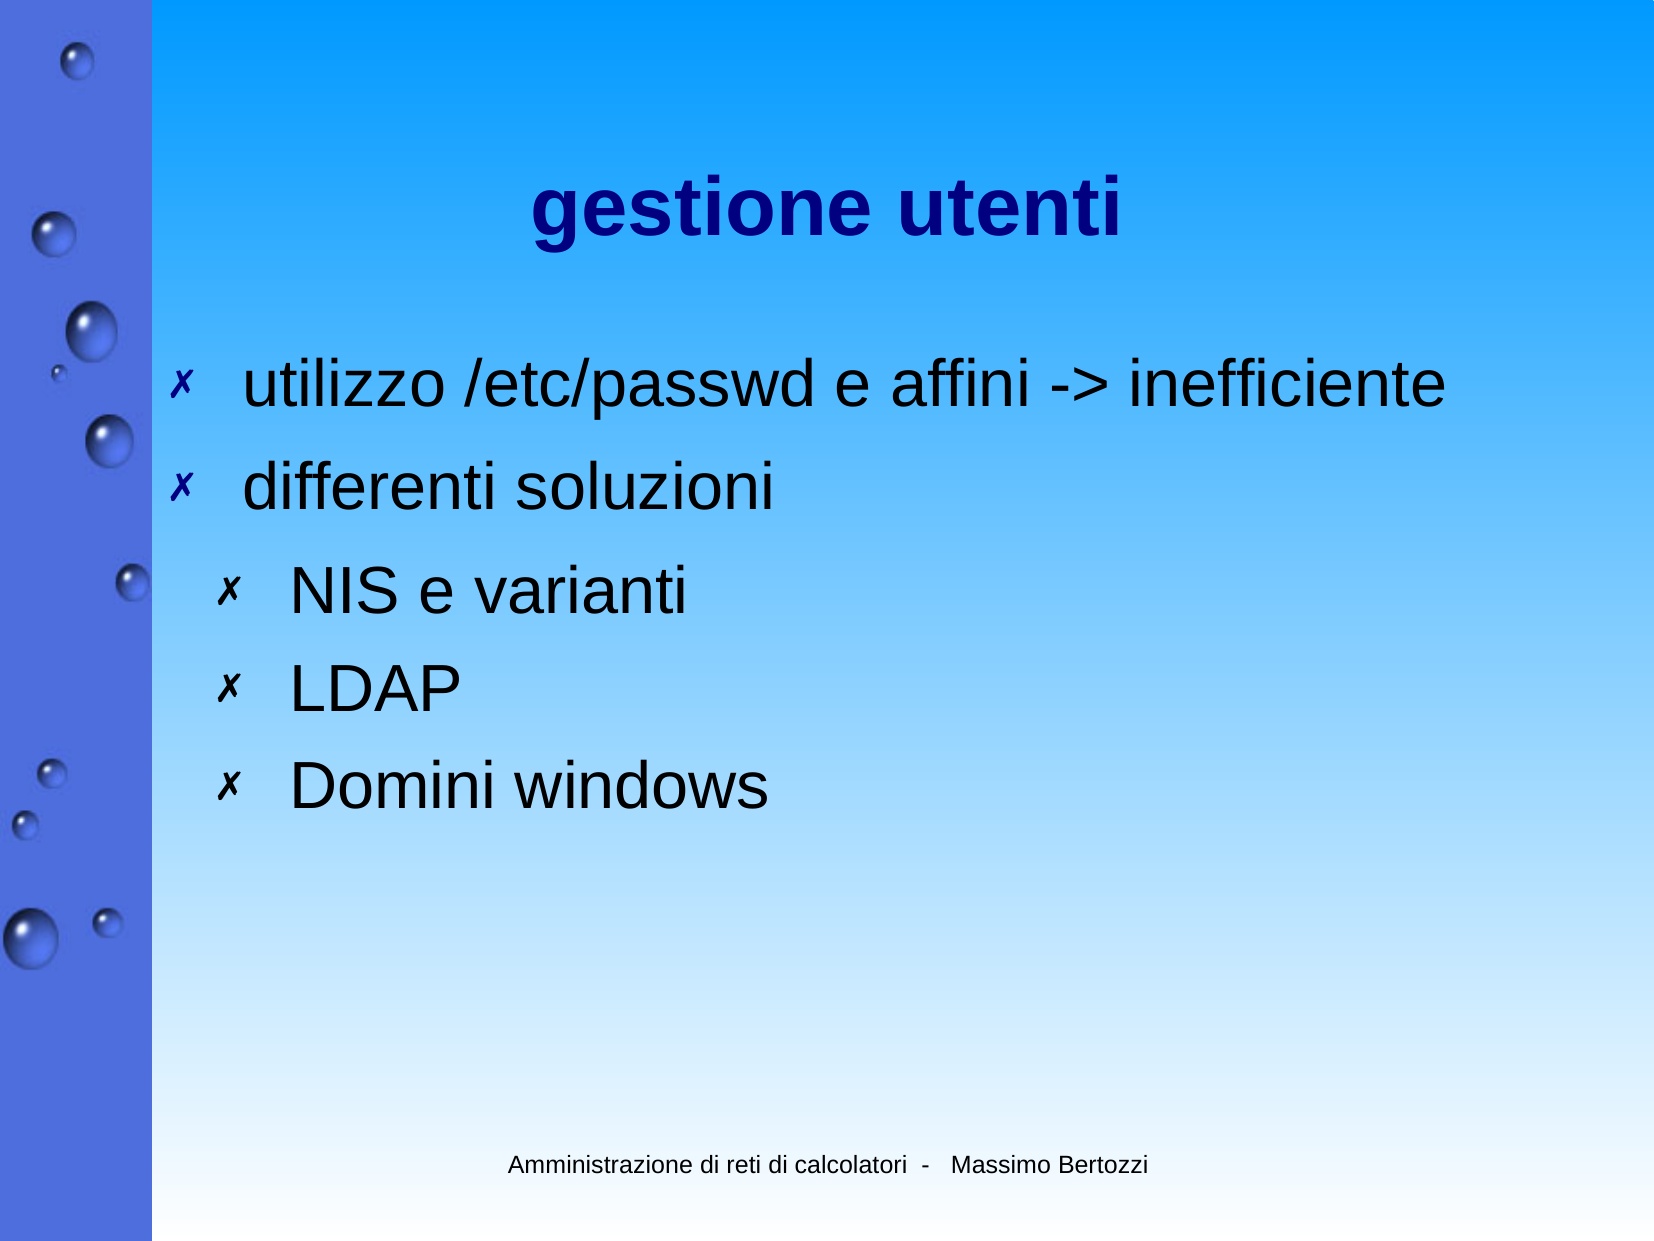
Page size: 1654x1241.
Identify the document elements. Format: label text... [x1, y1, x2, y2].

picture [0, 0, 152, 1241]
list utilizzo /etc/passwd e affini -> inefficiente differenti soluzioni NIS e varianti LDAP Domini windows [159, 346, 1572, 1128]
title gestione utenti [121, 102, 1534, 311]
